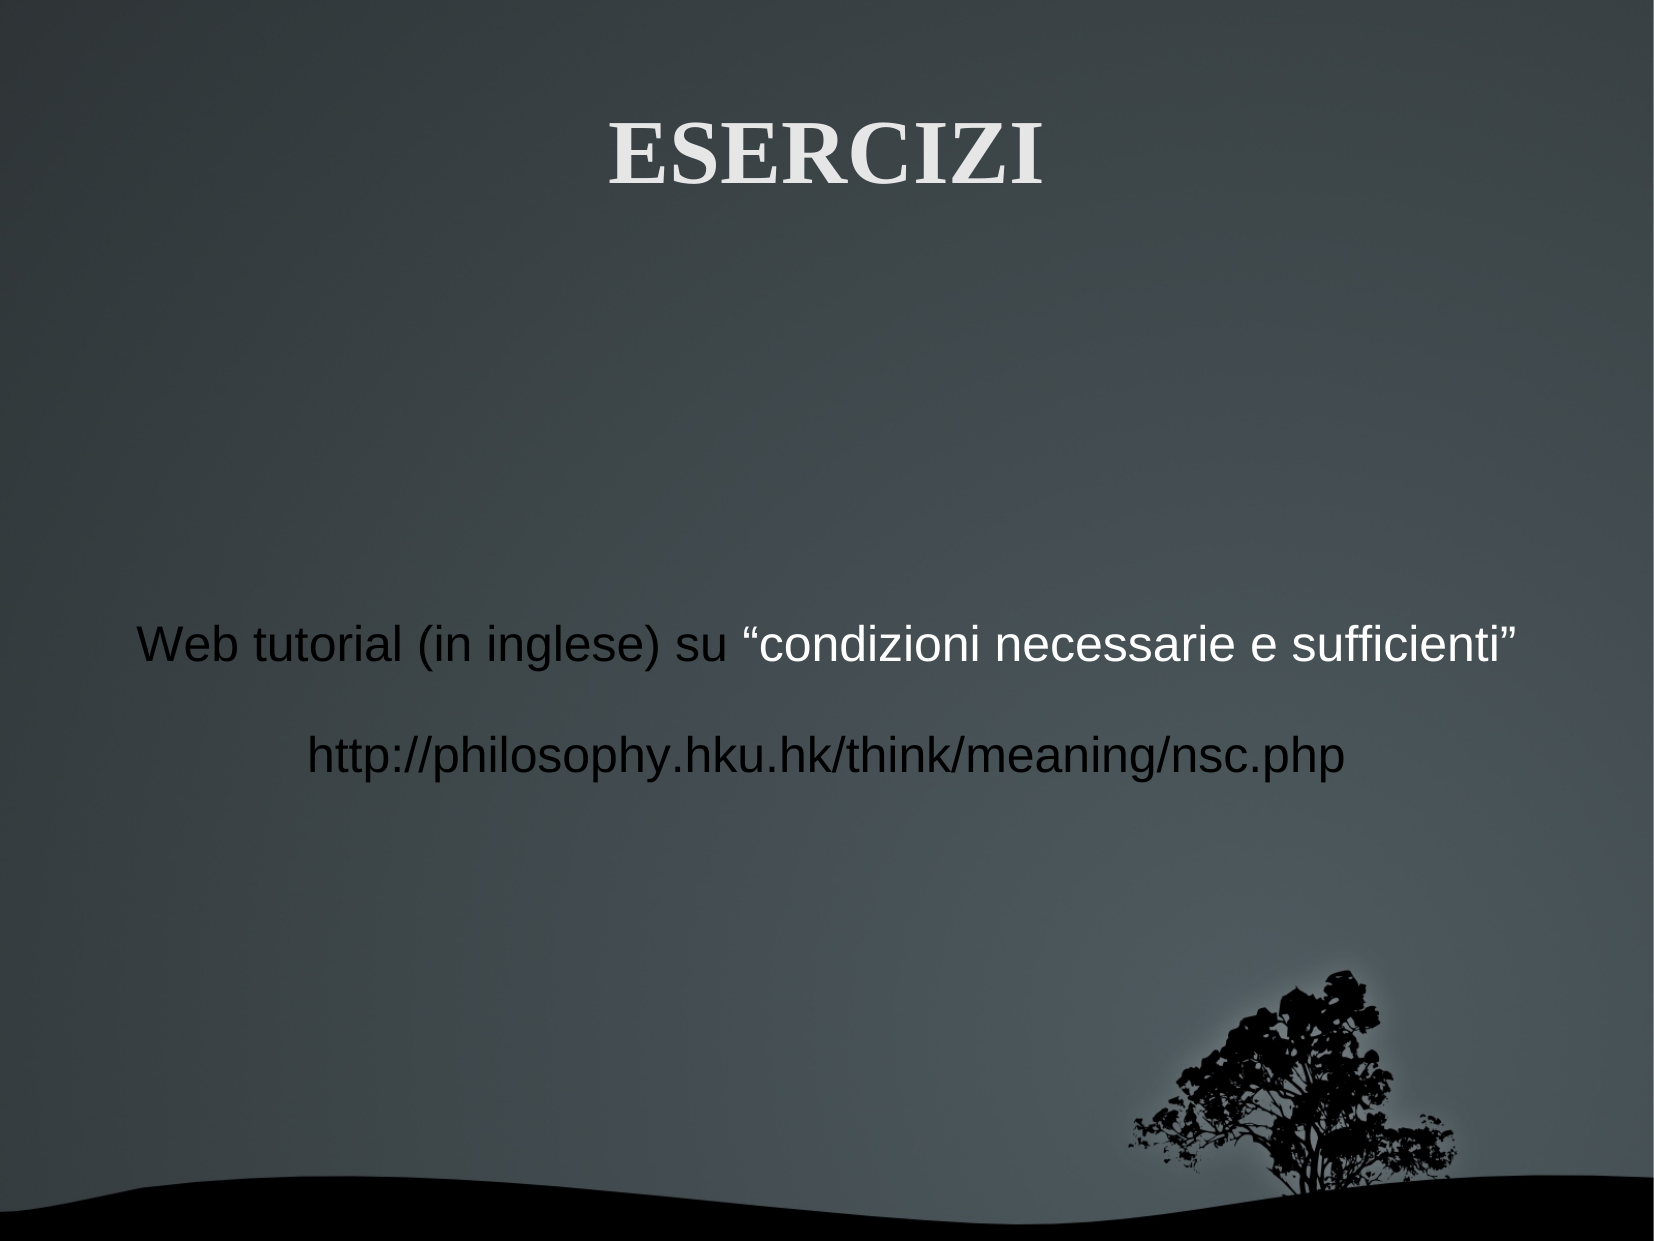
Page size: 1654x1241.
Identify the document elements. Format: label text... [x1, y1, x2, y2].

subtitle Web tutorial (in inglese) su “condizioni necessarie e sufficienti” http://philosophy.hku.hk/think/meaning/nsc.php [82, 290, 1571, 1109]
title ESERCIZI [82, 49, 1571, 257]
picture [0, 0, 1654, 1241]
